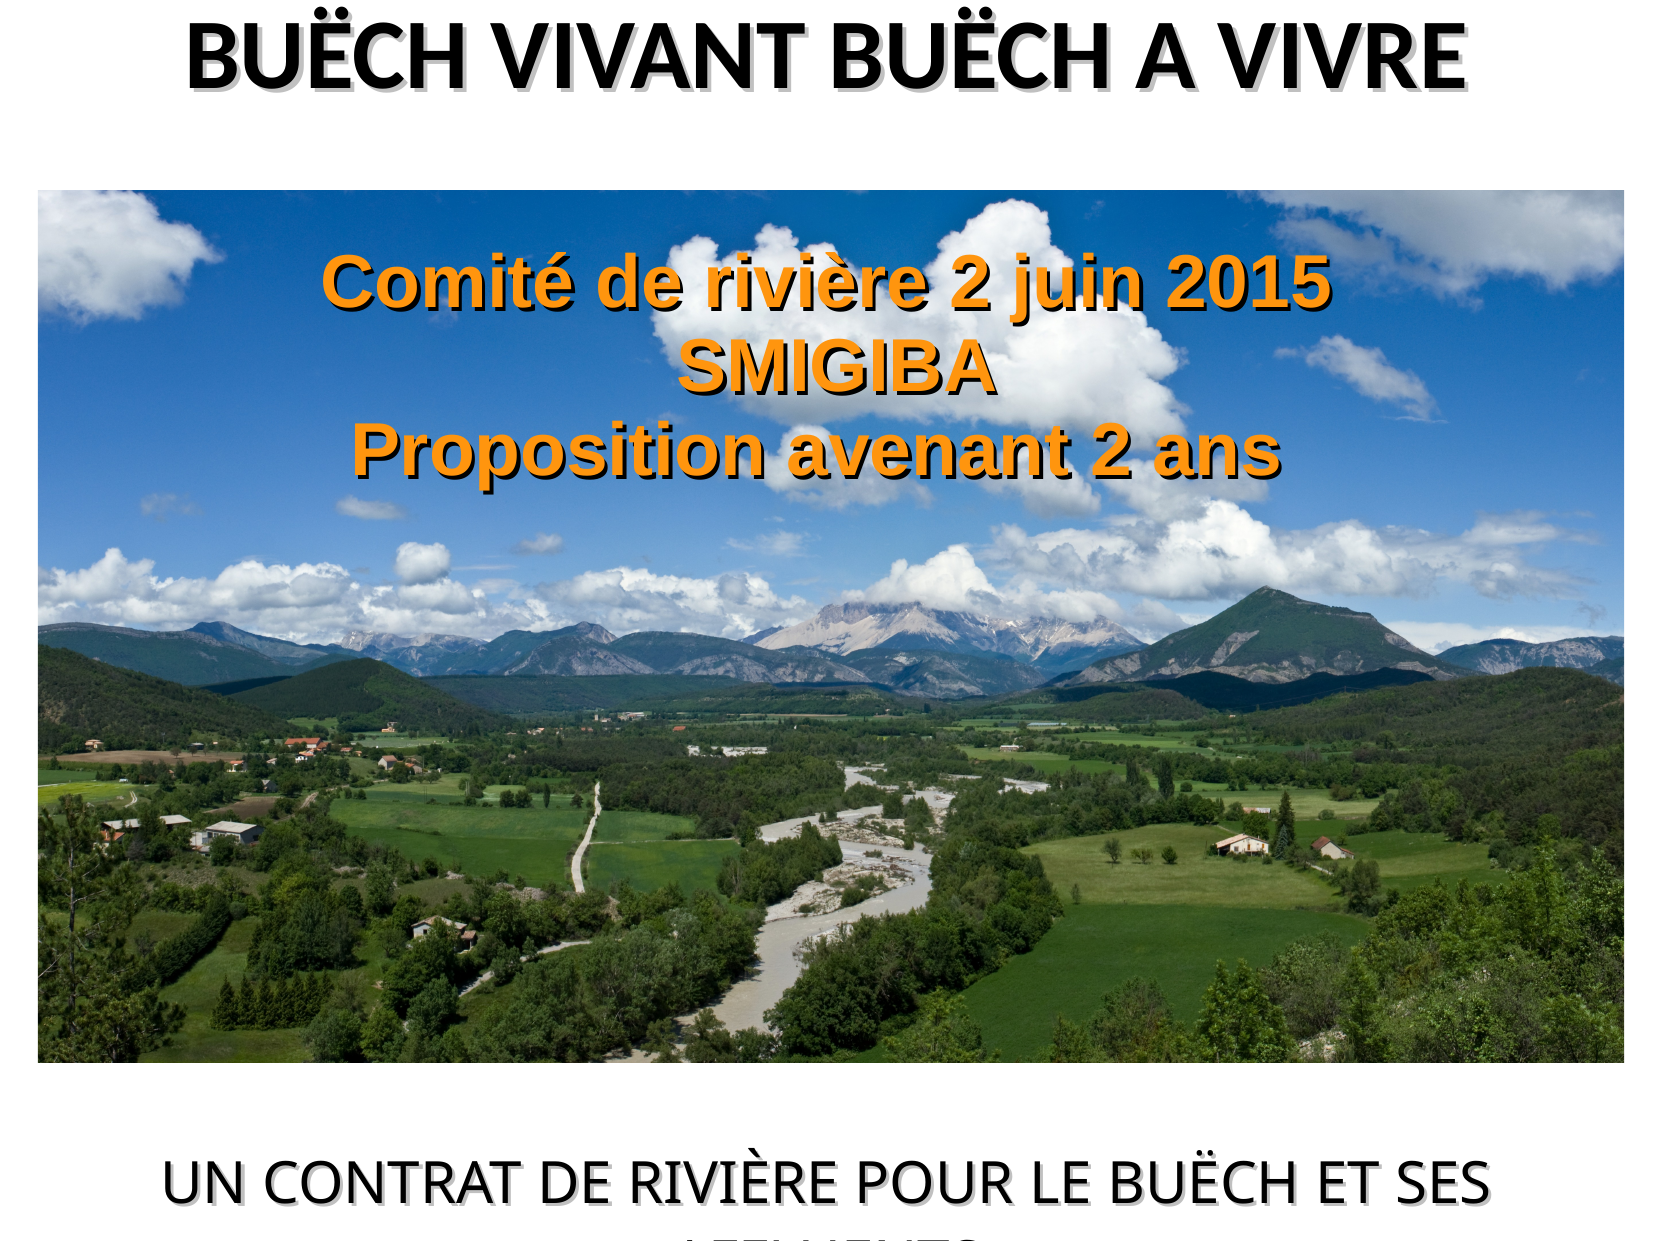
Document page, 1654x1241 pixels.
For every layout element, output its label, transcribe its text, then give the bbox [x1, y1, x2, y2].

text_box BUËCH VIVANT BUËCH A VIVRE [0, 5, 1654, 162]
text_box Comité de rivière 2 juin 2015 SMIGIBA Proposition avenant 2 ans [29, 232, 1625, 668]
picture [37, 668, 1625, 1063]
text_box UN CONTRAT DE RIVIÈRE POUR LE BUËCH ET SES AFFLUENTS [0, 1133, 1654, 1241]
picture [37, 190, 1625, 232]
